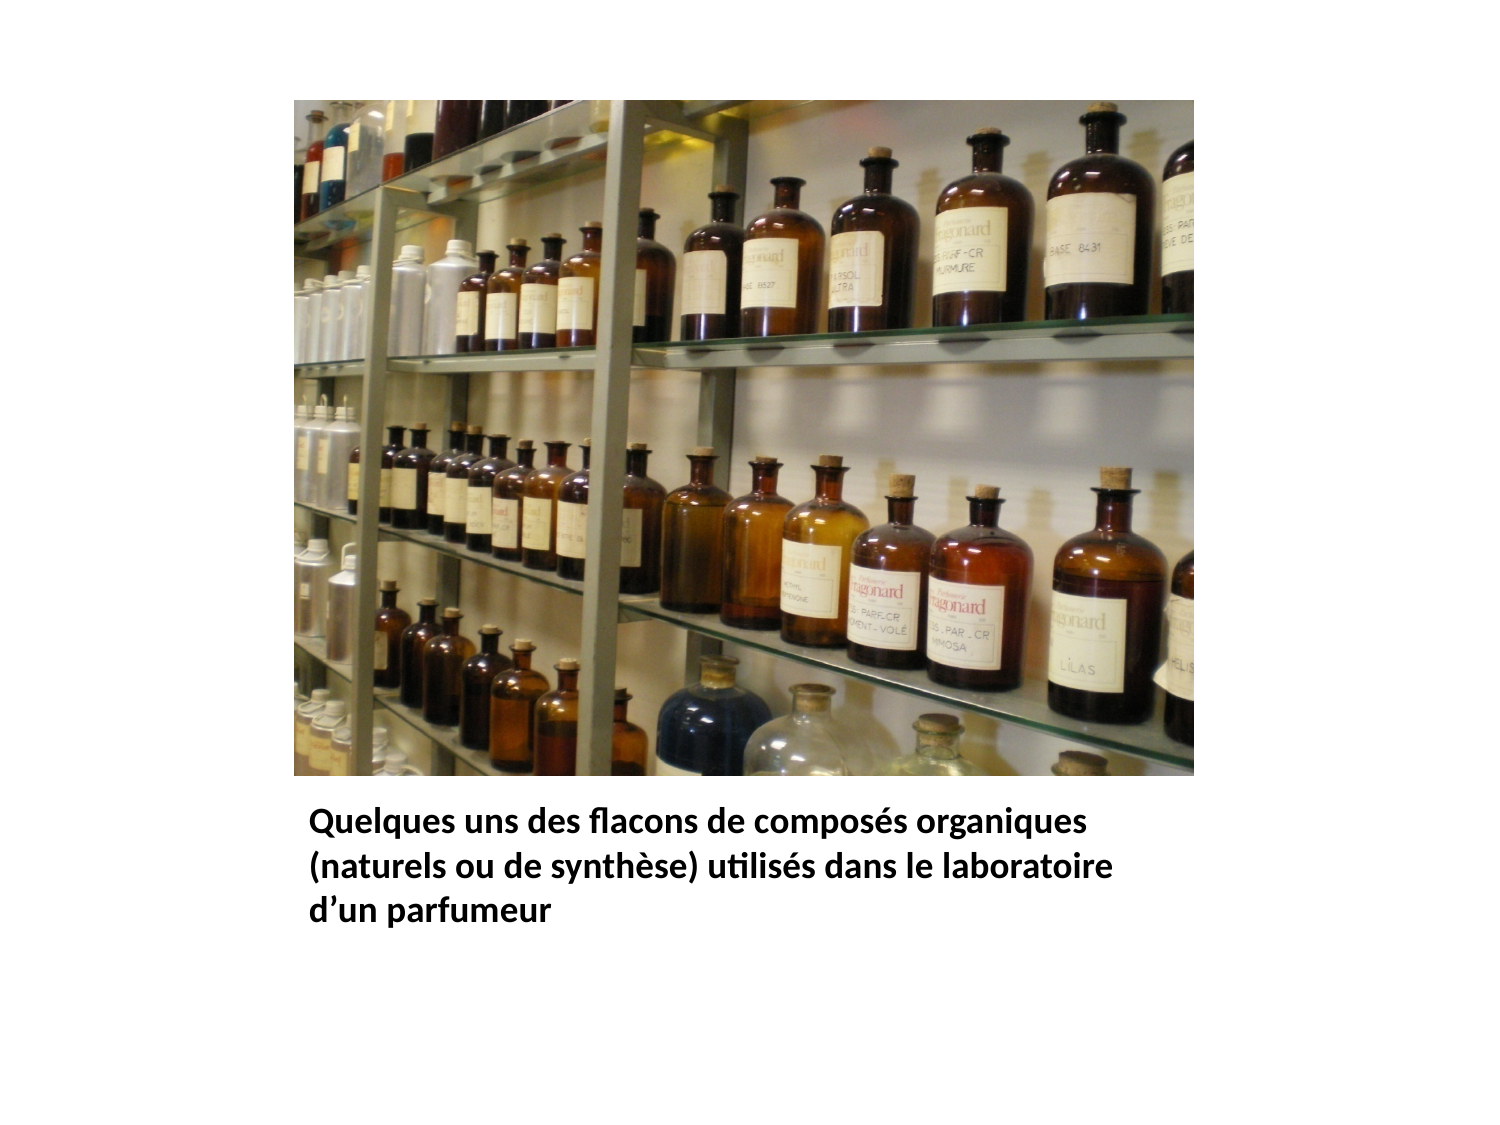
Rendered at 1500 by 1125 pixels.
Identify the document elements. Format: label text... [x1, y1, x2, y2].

picture [294, 100, 1194, 776]
title Quelques uns des flacons de composés organiques (naturels ou de synthèse) utilisés dans le laboratoire d’un parfumeur [294, 787, 1194, 938]
